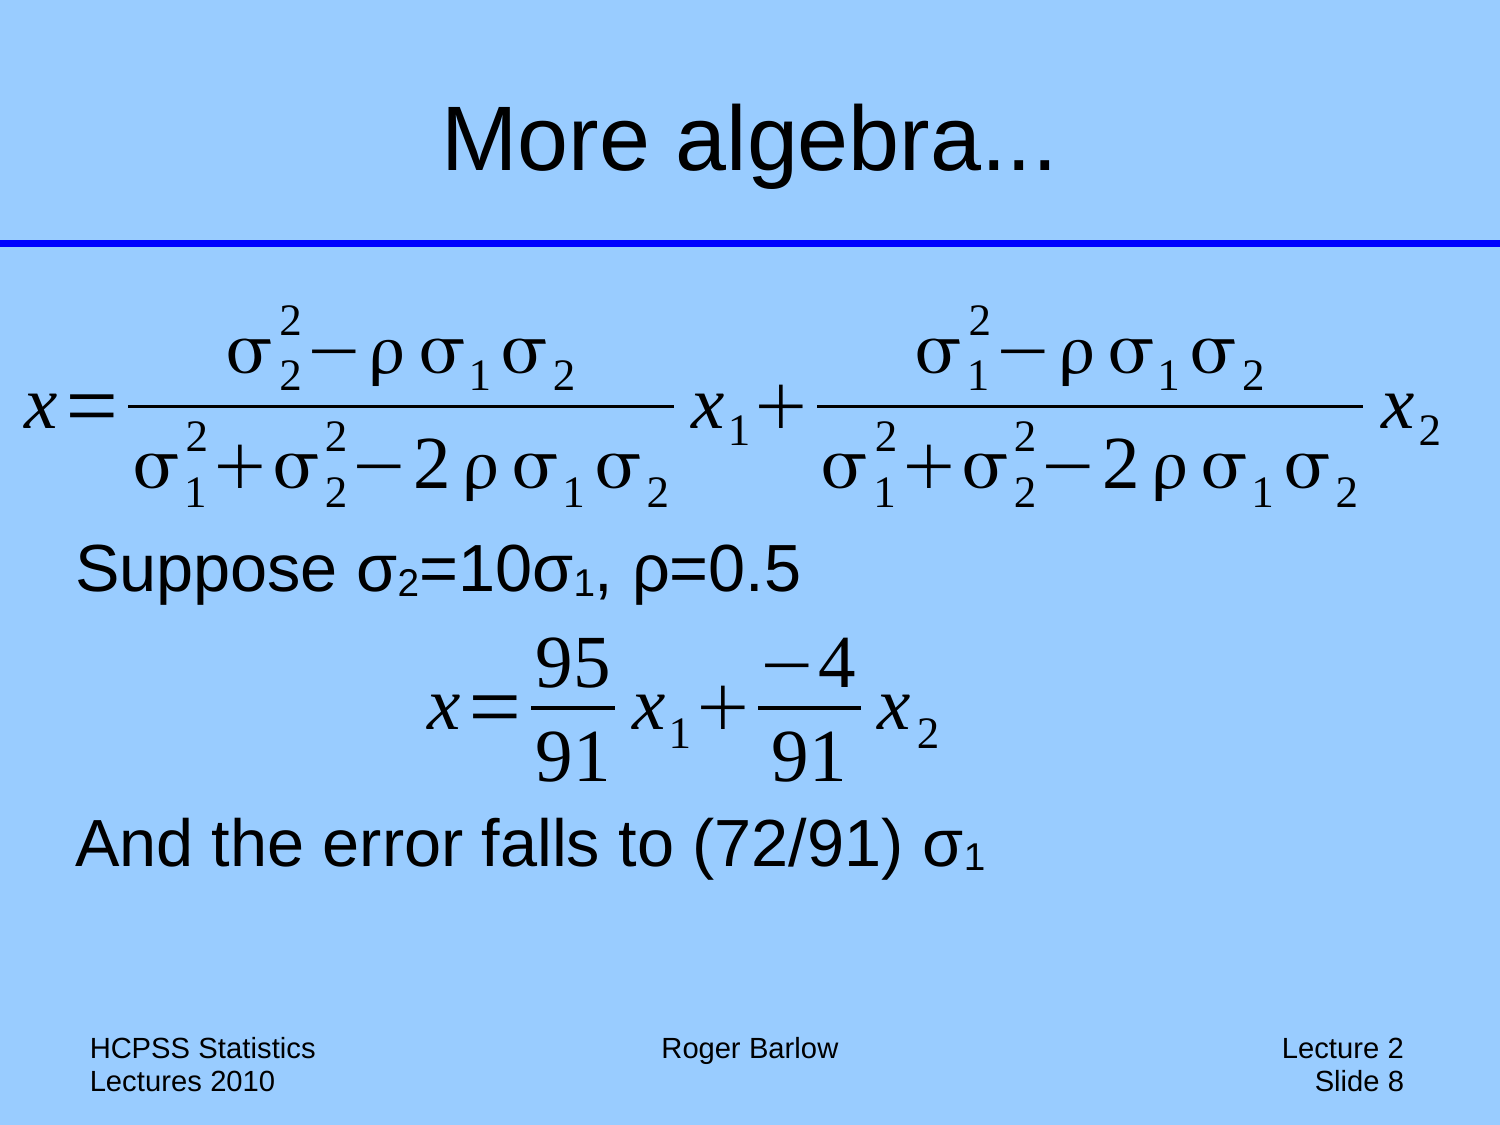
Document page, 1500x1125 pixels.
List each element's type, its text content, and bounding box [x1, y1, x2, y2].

chart [12, 295, 1447, 518]
title More algebra... [75, 52, 1426, 226]
chart [415, 620, 945, 798]
list Suppose σ2=10σ1, ρ=0.5 And the error falls to (72/91) σ1 [75, 531, 1426, 991]
